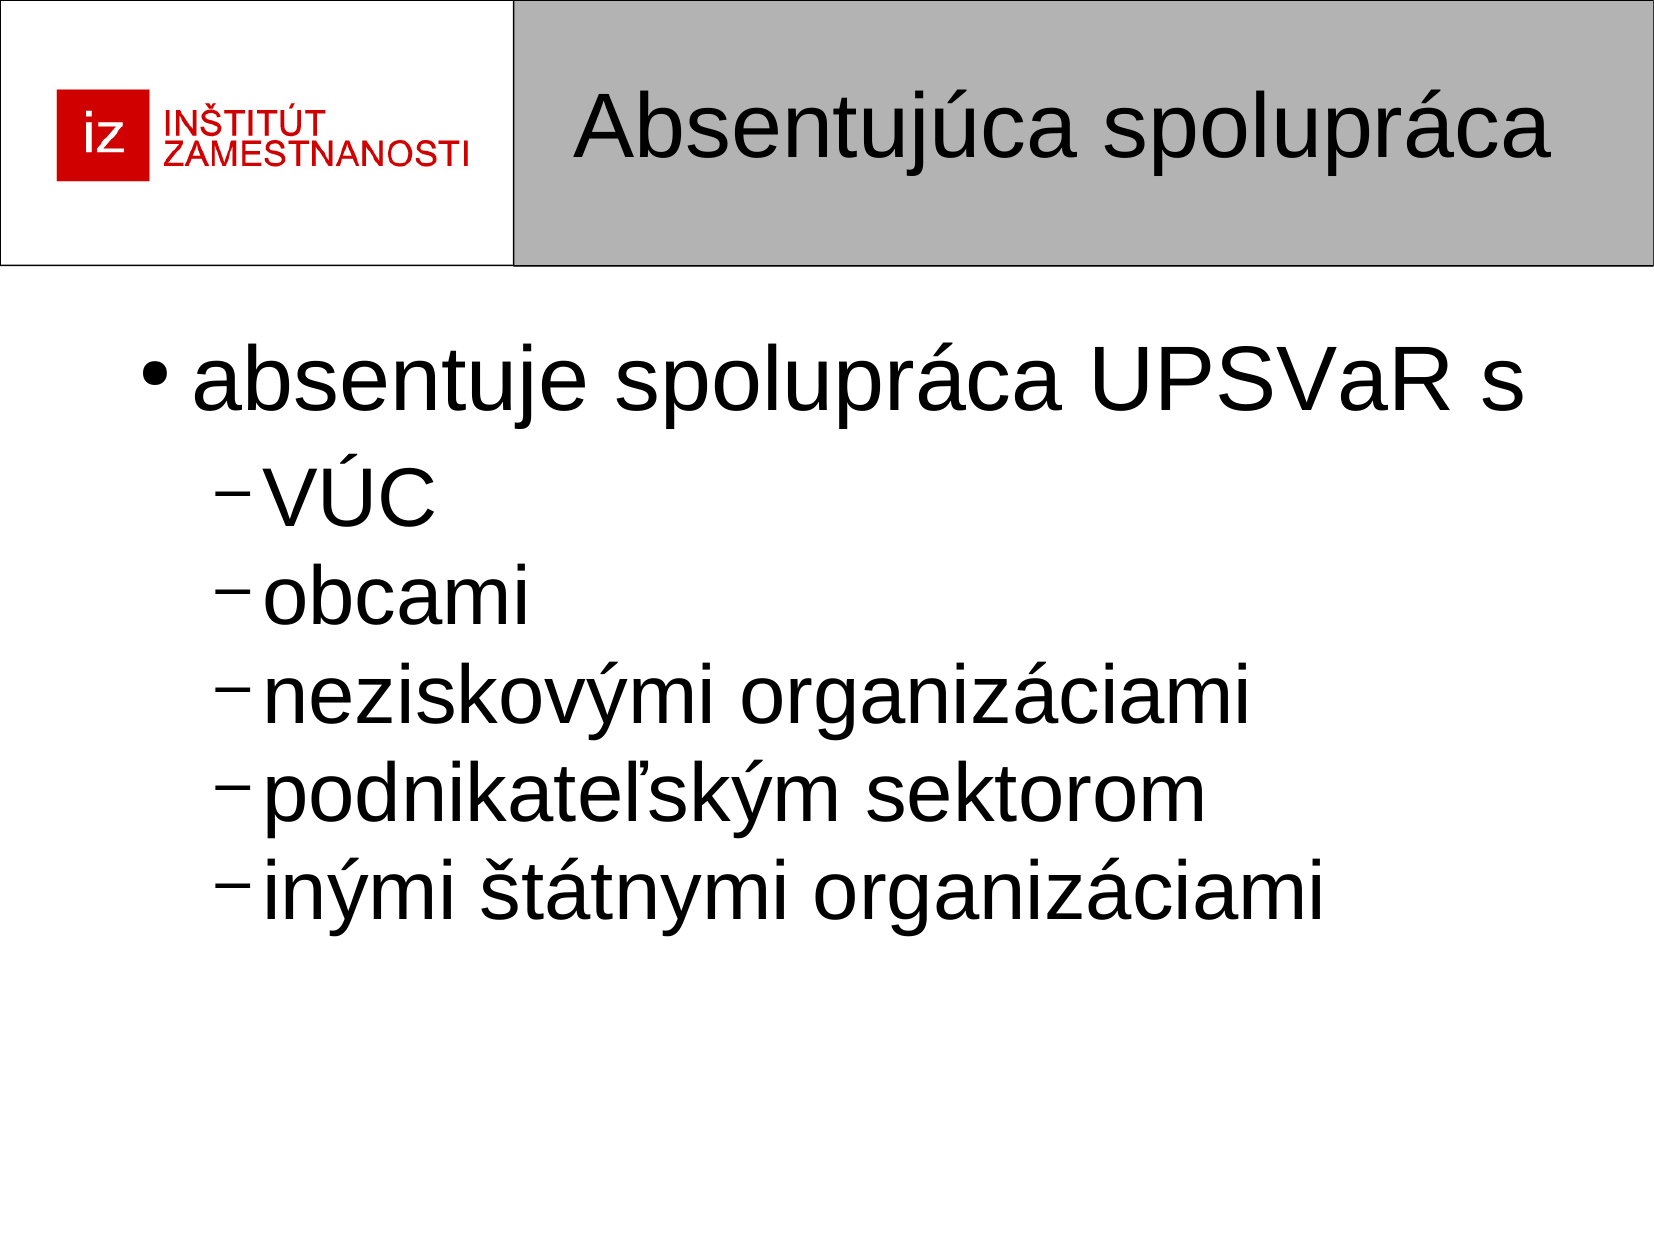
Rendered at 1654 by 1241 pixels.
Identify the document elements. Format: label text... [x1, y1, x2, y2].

list absentuje spolupráca UPSVaR s VÚC obcami neziskovými organizáciami podnikateľským sektorom inými štátnymi organizáciami [121, 344, 1533, 1126]
picture [5, 8, 512, 257]
title Absentujúca spolupráca [561, 29, 1565, 237]
